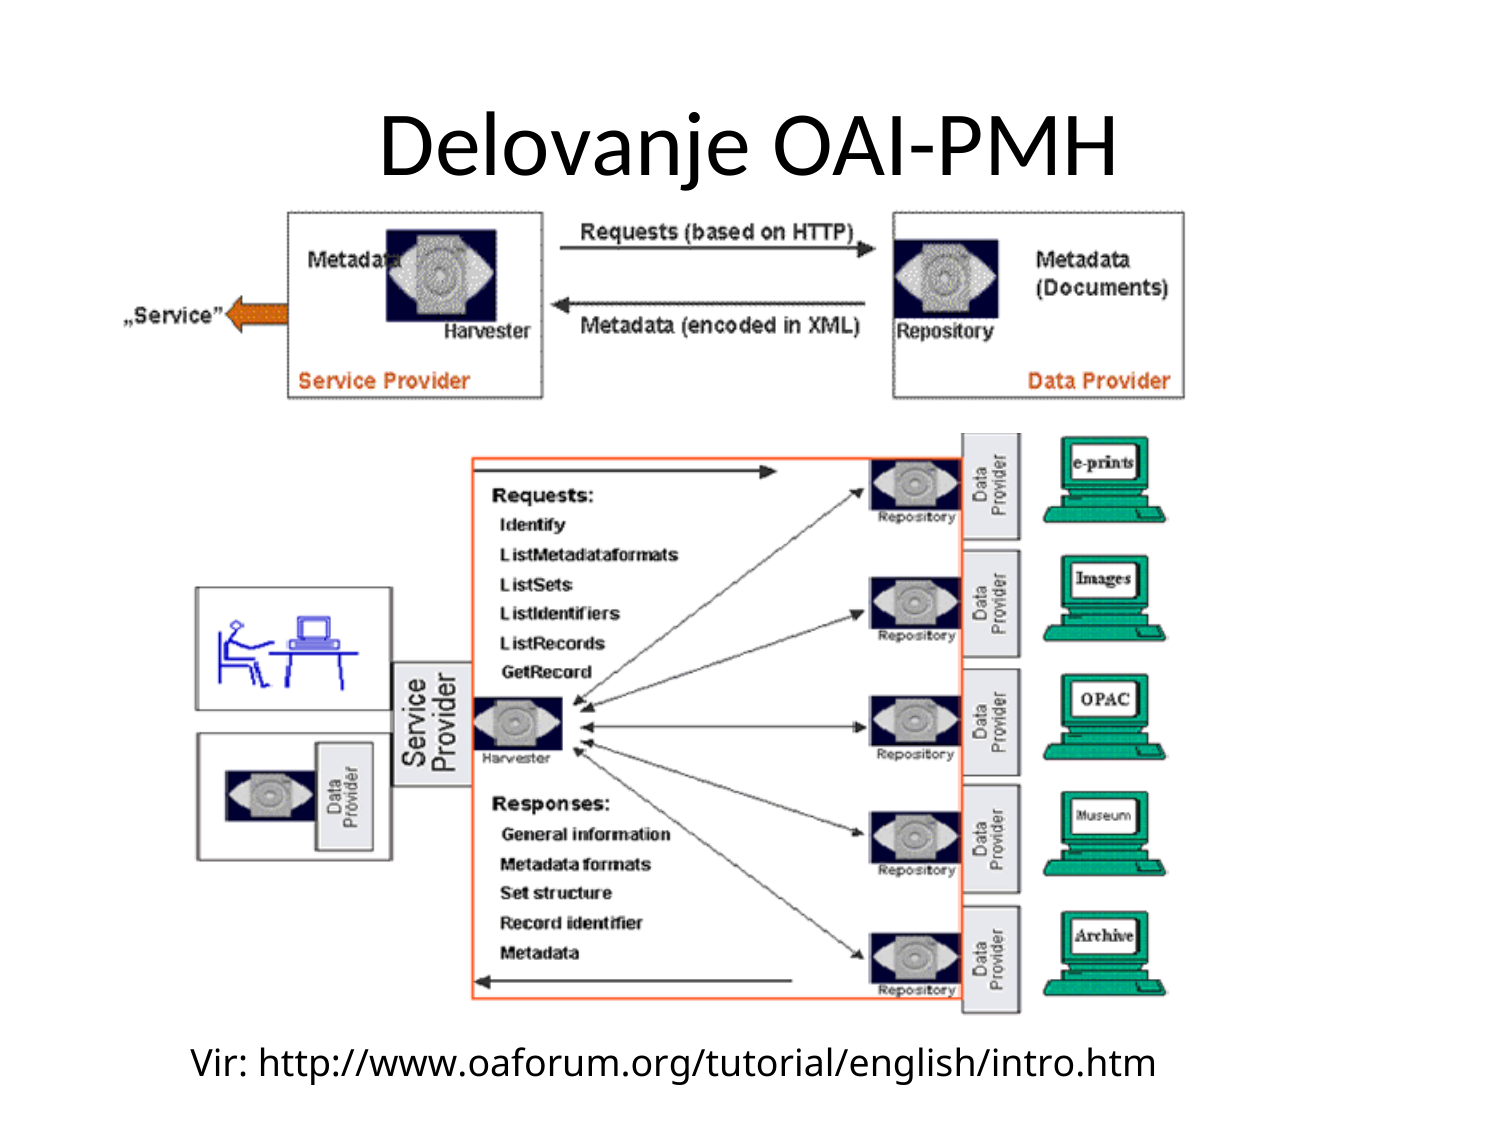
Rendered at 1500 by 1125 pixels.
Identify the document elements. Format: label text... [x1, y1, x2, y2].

text_box [117, 199, 1266, 446]
text_box Vir: http://www.oaforum.org/tutorial/english/intro.htm [175, 1031, 1231, 1092]
picture [187, 433, 1211, 1031]
title Delovanje OAI-PMH [75, 45, 1426, 233]
